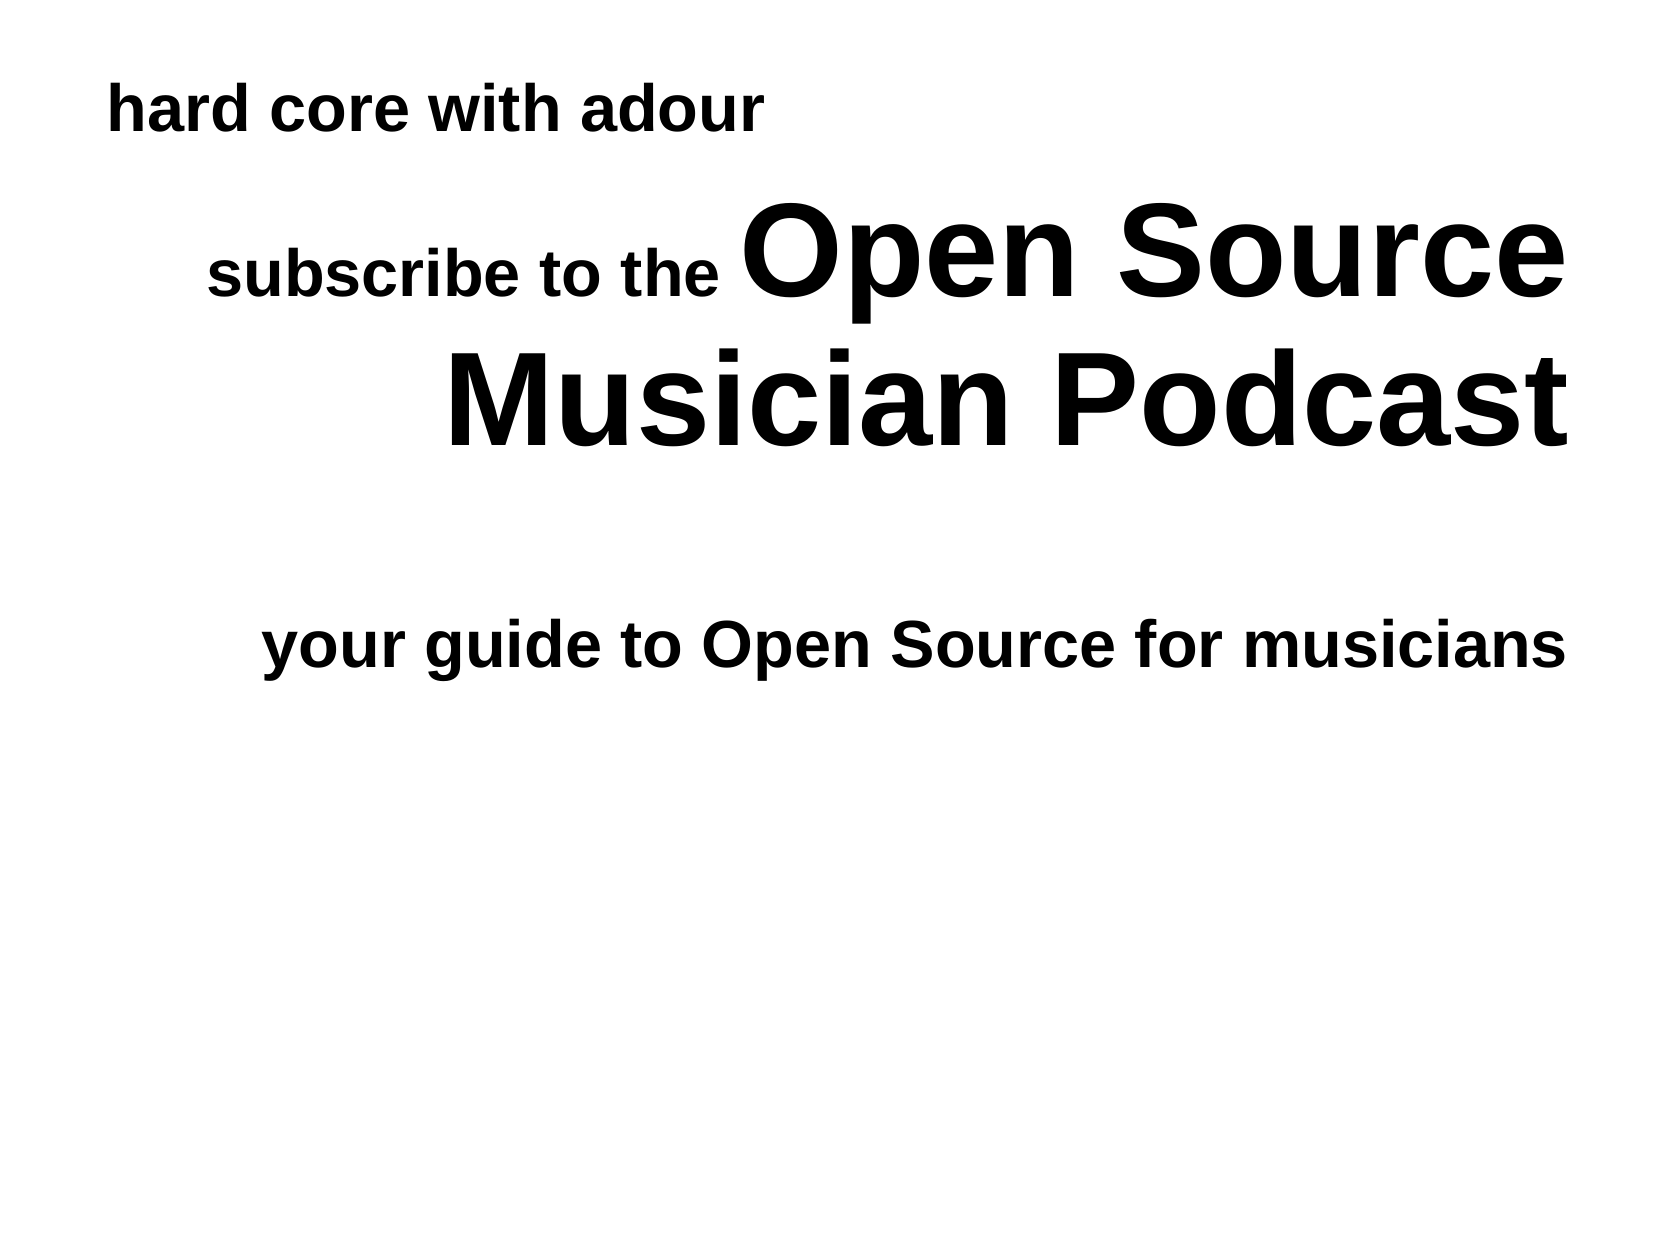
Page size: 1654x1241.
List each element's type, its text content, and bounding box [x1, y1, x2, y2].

list hard core with adour subscribe to the Open Source Musician Podcast your guide to Open Source for musicians [106, 71, 1570, 875]
